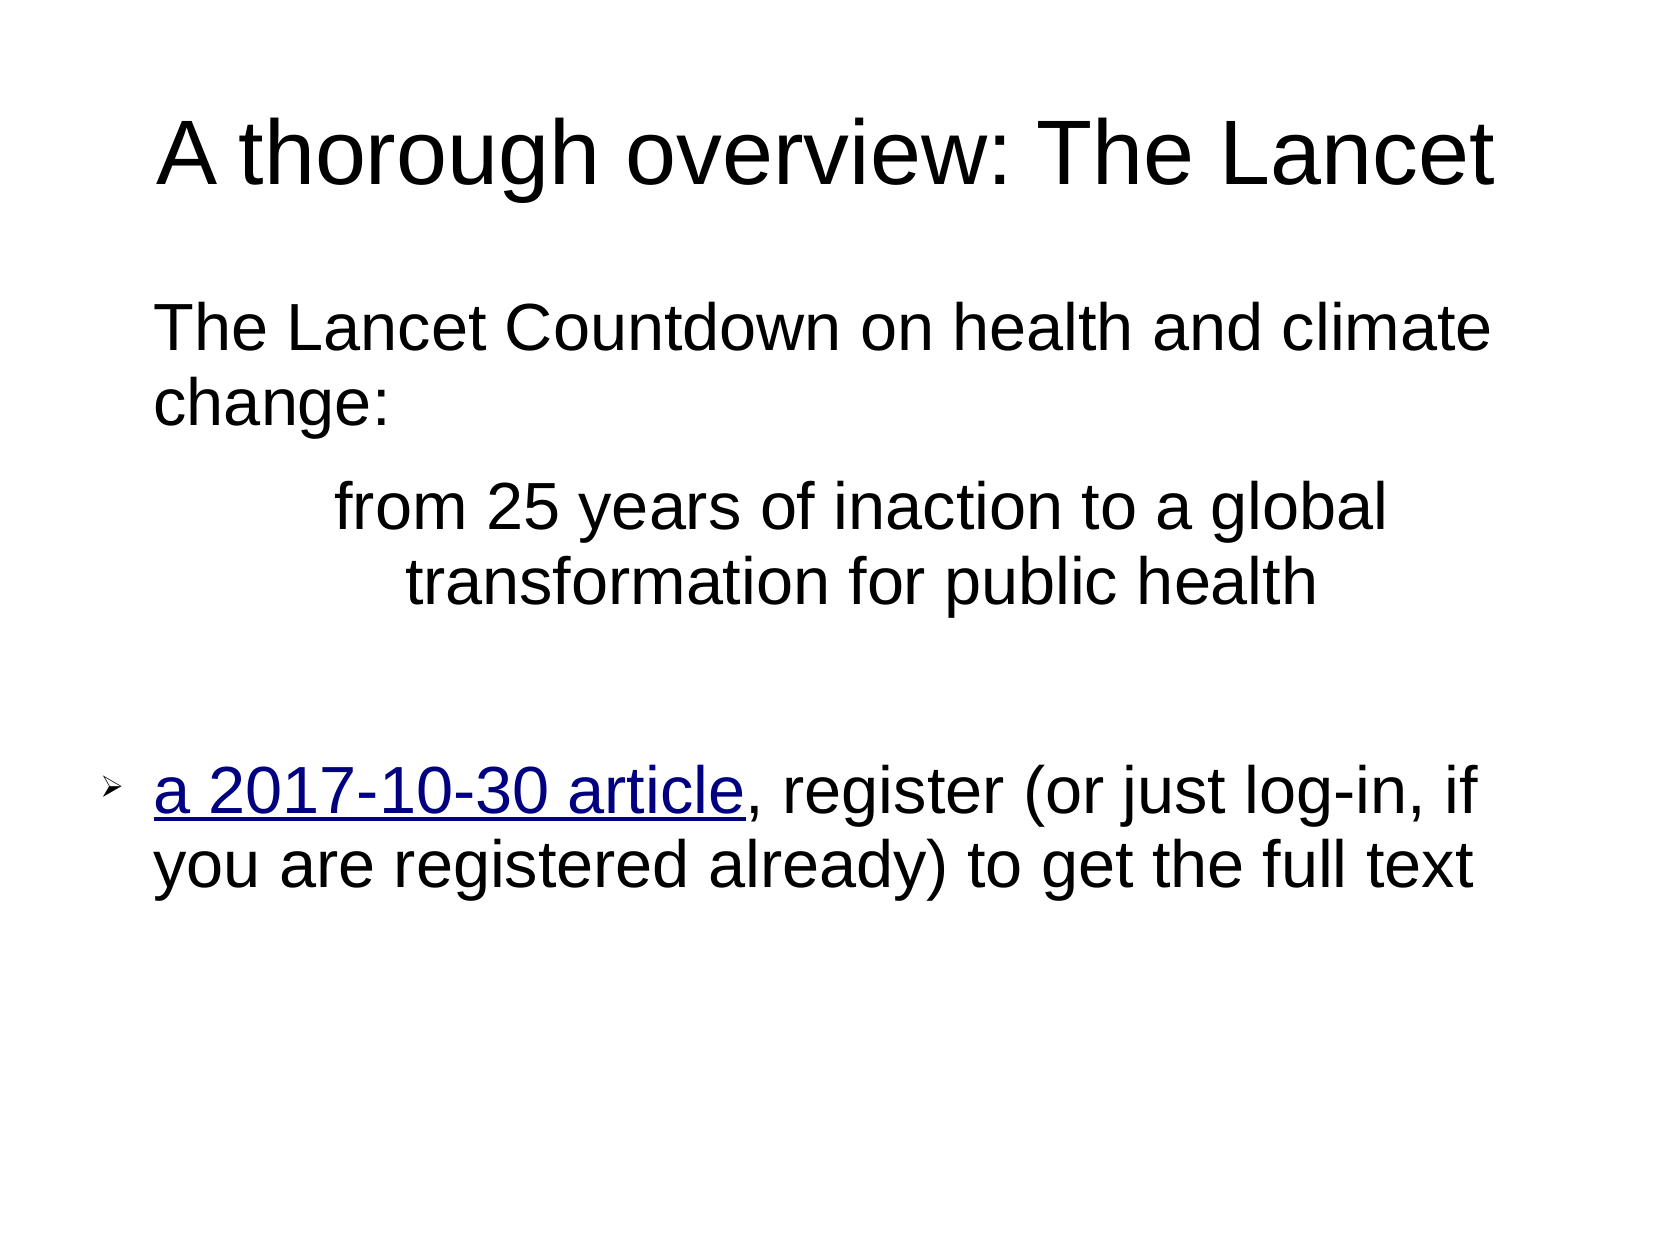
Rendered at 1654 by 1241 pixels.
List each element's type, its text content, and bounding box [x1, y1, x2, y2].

title A thorough overview: The Lancet [82, 49, 1571, 257]
list The Lancet Countdown on health and climate change: from 25 years of inaction to a global transformation for public health a 2017-10-30 article, register (or just log-in, if you are registered already) to get the full text [82, 290, 1571, 1109]
